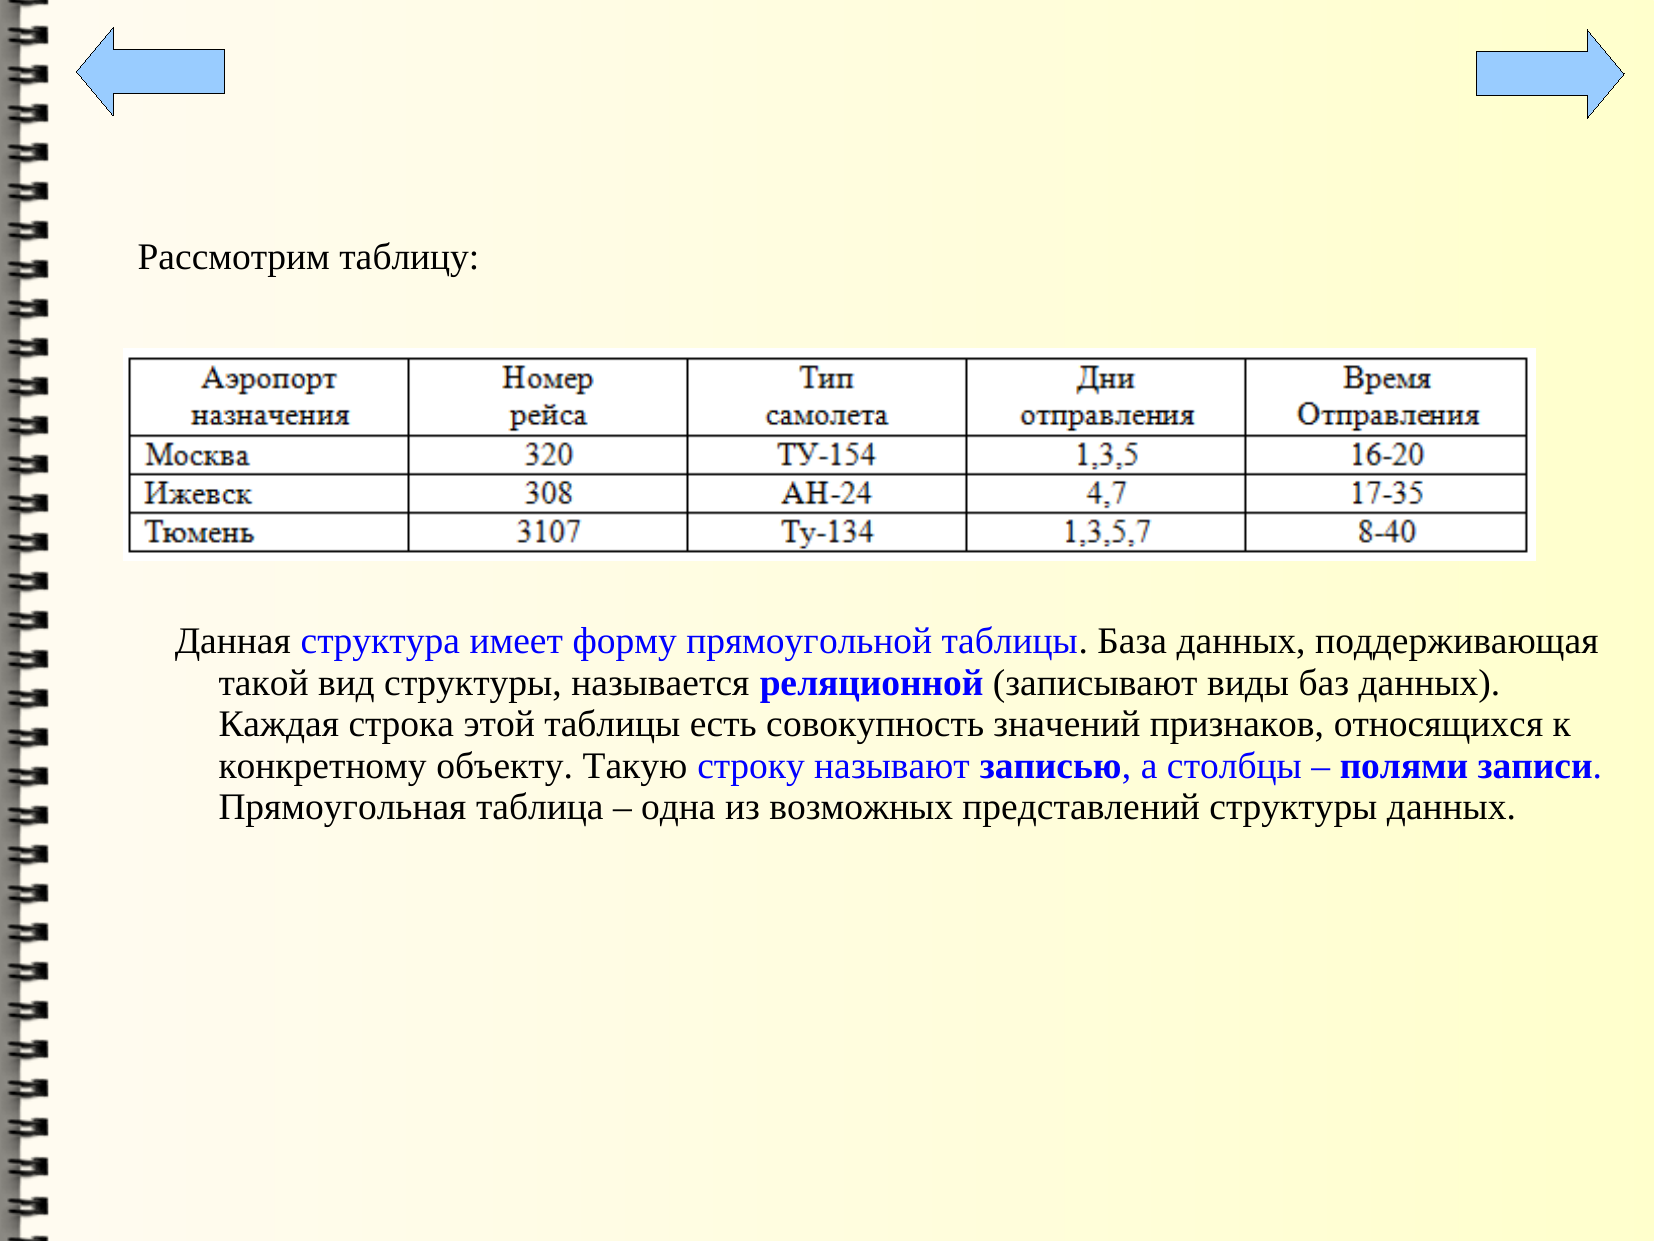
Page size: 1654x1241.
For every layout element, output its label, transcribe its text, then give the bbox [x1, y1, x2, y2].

list Данная структура имеет форму прямоугольной таблицы. База данных, поддерживающая такой вид структуры, называется реляционной (записывают виды баз данных). Каждая строка этой таблицы есть совокупность значений признаков, относящихся к конкретному объекту. Такую строку называют записью, а столбцы – полями записи. Прямоугольная таблица – одна из возможных представлений структуры данных. [147, 620, 1623, 1211]
picture [0, 0, 1654, 1241]
text_box [1476, 29, 1625, 119]
list Рассмотрим таблицу: [120, 236, 1595, 325]
text_box [76, 27, 225, 116]
picture [123, 348, 1536, 562]
